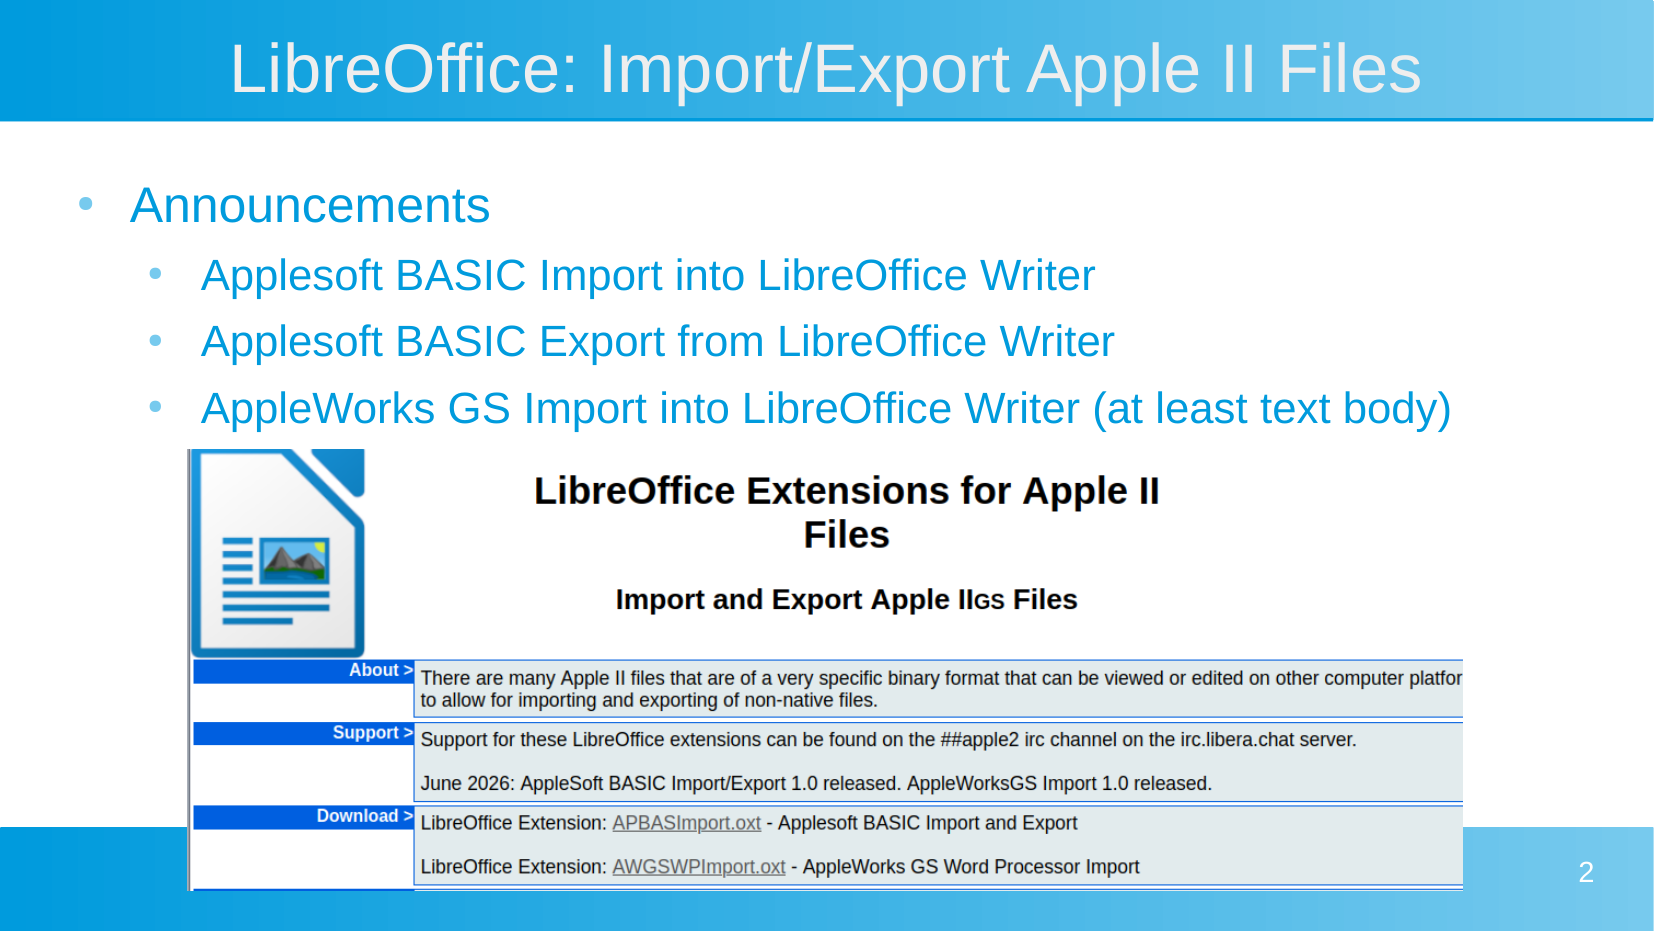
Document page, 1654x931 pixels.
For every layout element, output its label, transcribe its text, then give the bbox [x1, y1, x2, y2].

list Announcements Applesoft BASIC Import into LibreOffice Writer Applesoft BASIC Export from LibreOffice Writer AppleWorks GS Import into LibreOffice Writer (at least text body) [59, 177, 1595, 768]
title LibreOffice: Import/Export Apple II Files [59, 29, 1595, 108]
picture [187, 449, 1463, 891]
